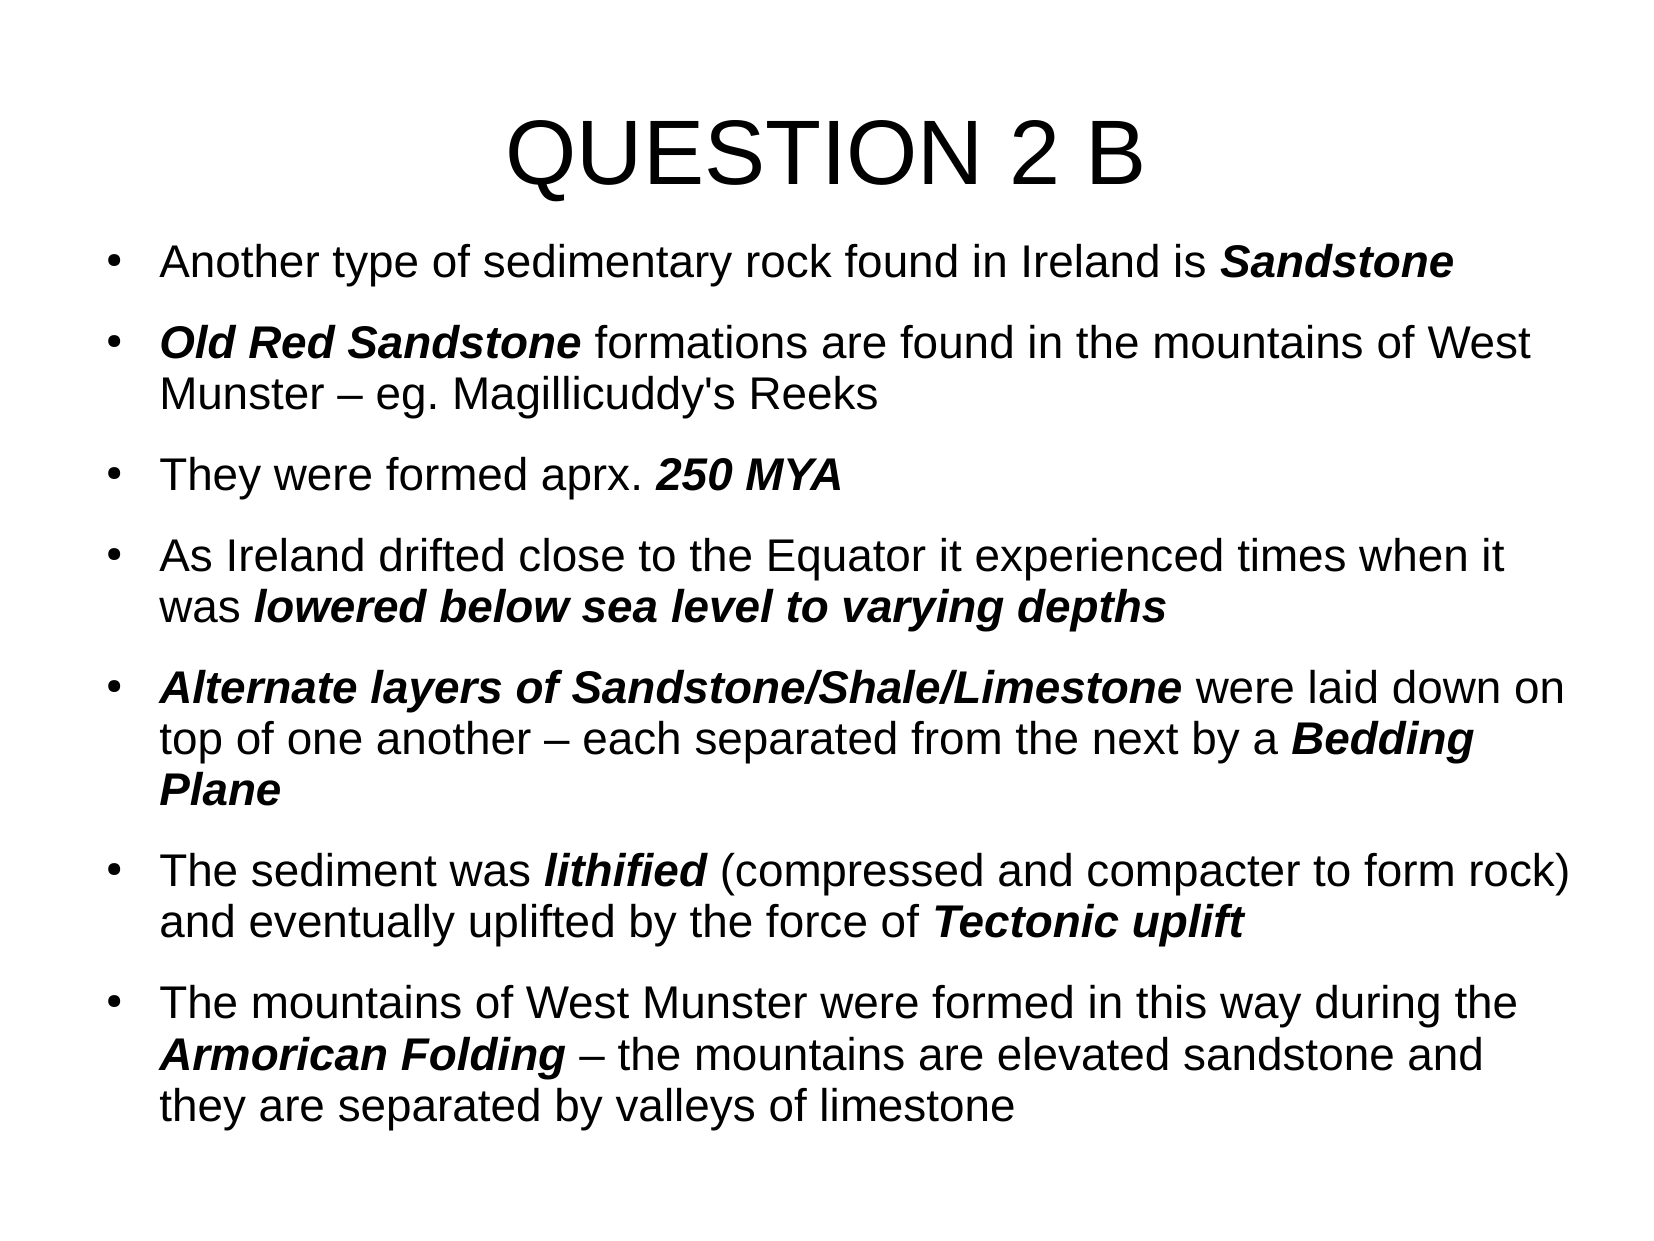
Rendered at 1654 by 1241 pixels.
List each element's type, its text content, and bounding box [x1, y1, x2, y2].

list Another type of sedimentary rock found in Ireland is Sandstone Old Red Sandstone formations are found in the mountains of West Munster – eg. Magillicuddy's Reeks They were formed aprx. 250 MYA As Ireland drifted close to the Equator it experienced times when it was lowered below sea level to varying depths Alternate layers of Sandstone/Shale/Limestone were laid down on top of one another – each separated from the next by a Bedding Plane The sediment was lithified (compressed and compacter to form rock) and eventually uplifted by the force of Tectonic uplift The mountains of West Munster were formed in this way during the Armorican Folding – the mountains are elevated sandstone and they are separated by valleys of limestone [88, 236, 1577, 1137]
title QUESTION 2 B [82, 56, 1571, 250]
